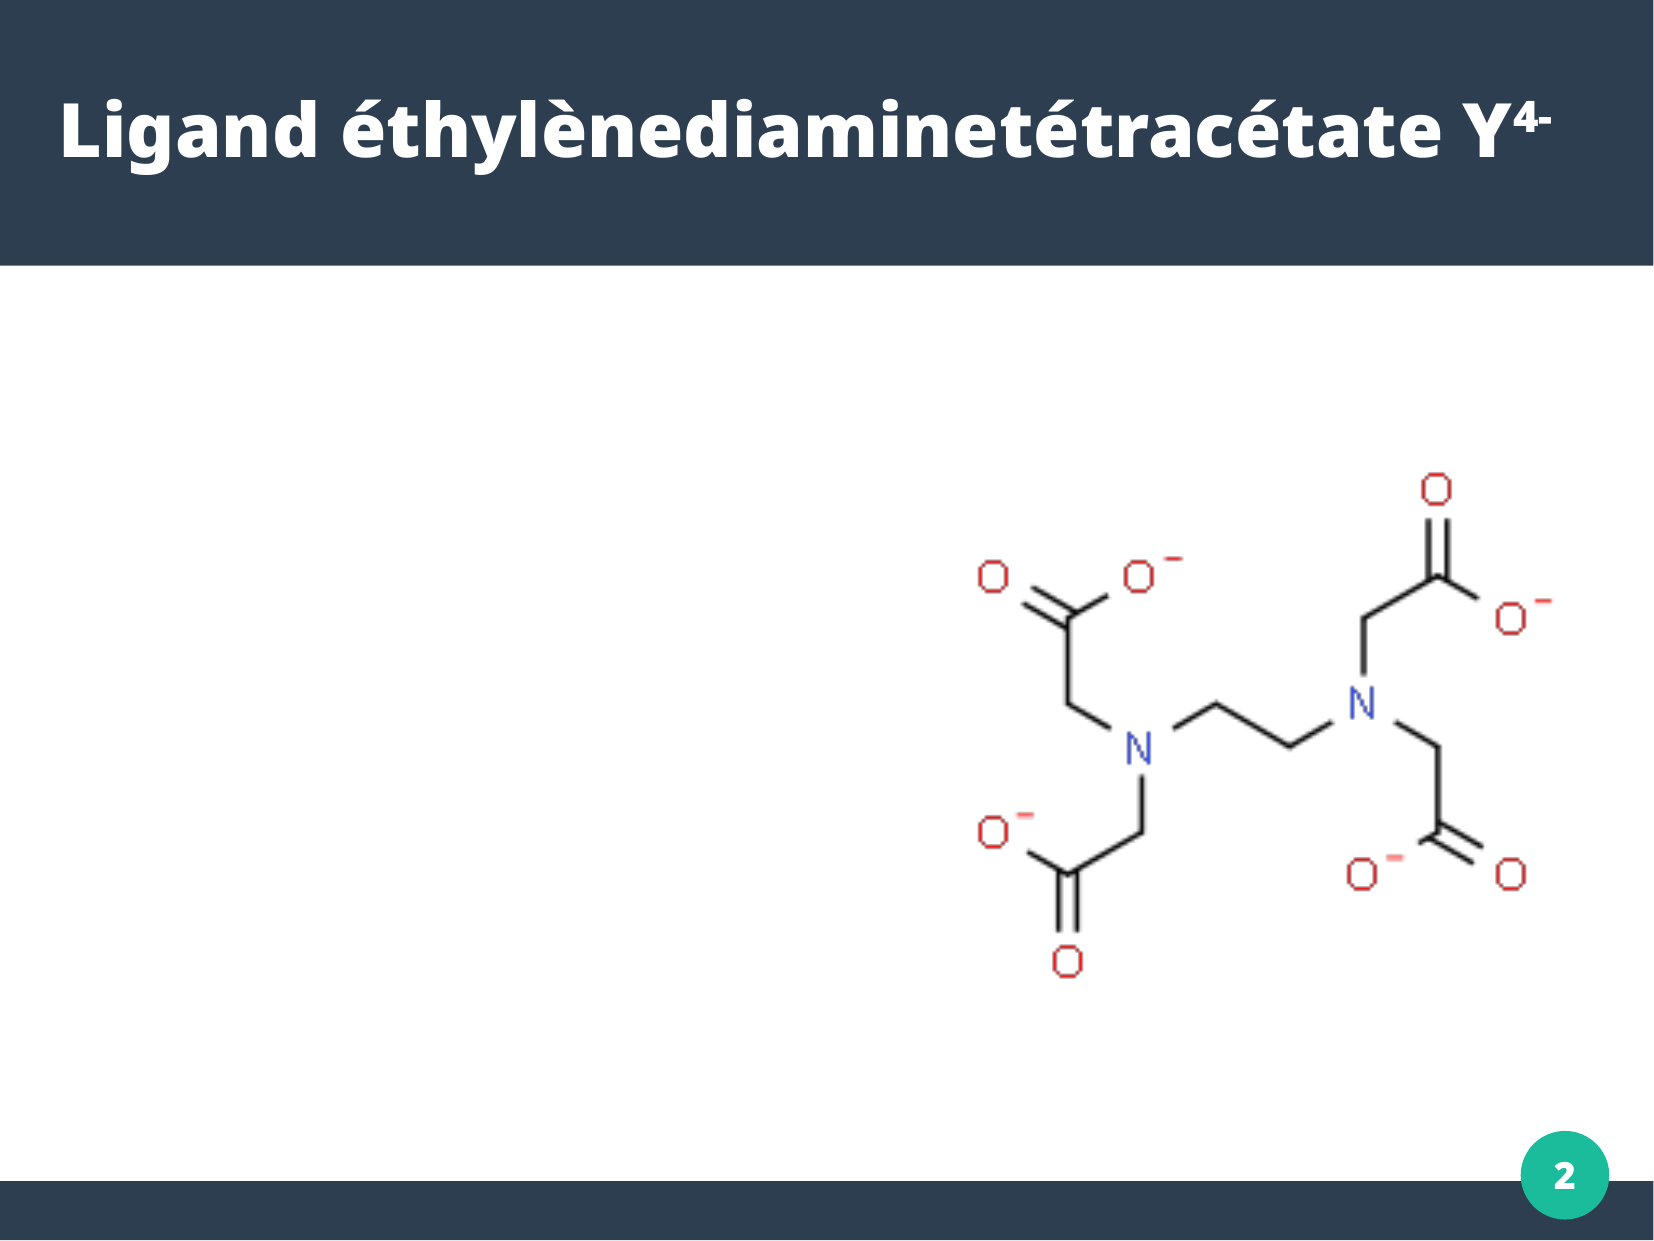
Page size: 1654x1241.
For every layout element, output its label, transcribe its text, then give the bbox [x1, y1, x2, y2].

title Ligand éthylènediaminetétracétate Y4- [59, 49, 1595, 207]
picture [941, 403, 1588, 1051]
